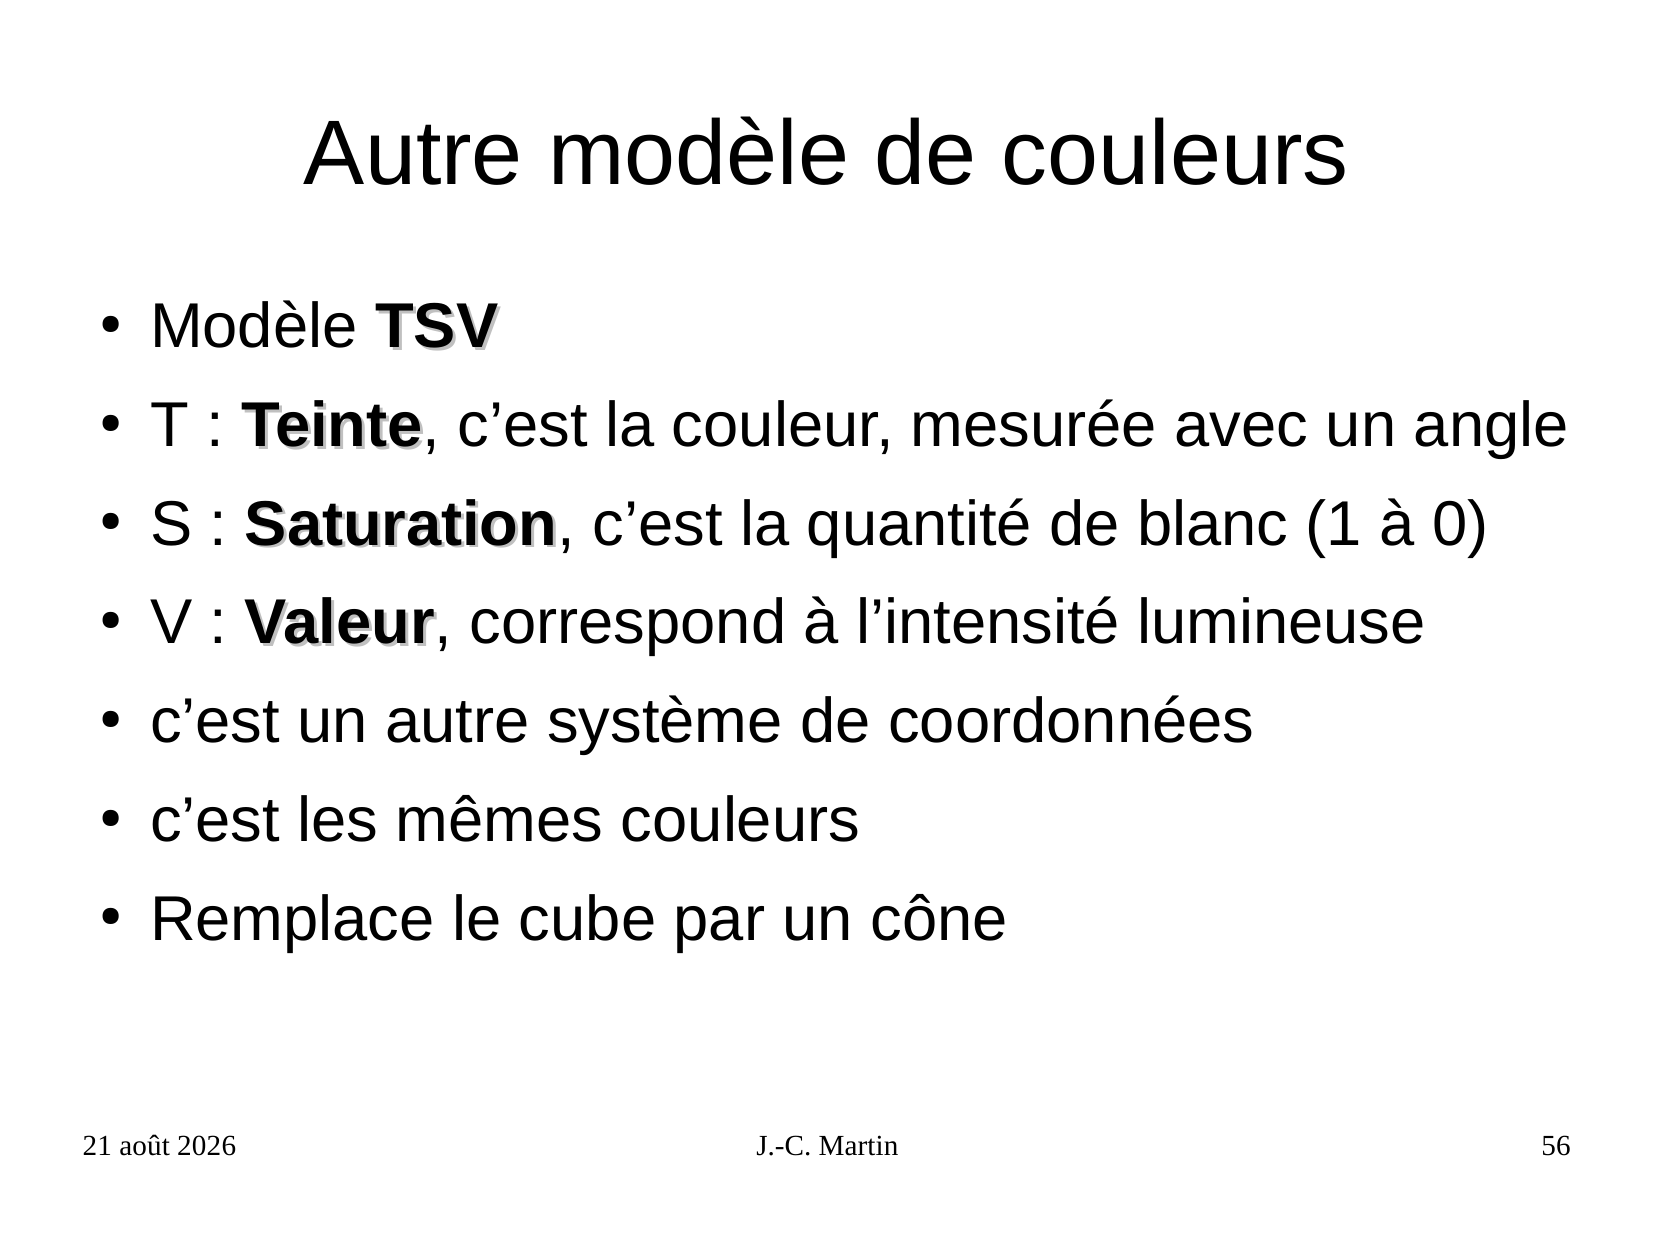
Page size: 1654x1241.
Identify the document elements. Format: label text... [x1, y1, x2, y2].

title Autre modèle de couleurs [82, 49, 1571, 257]
list Modèle TSV T : Teinte, c’est la couleur, mesurée avec un angle S : Saturation, c’est la quantité de blanc (1 à 0) V : Valeur, correspond à l’intensité lumineuse c’est un autre système de coordonnées c’est les mêmes couleurs Remplace le cube par un cône [82, 290, 1571, 1010]
